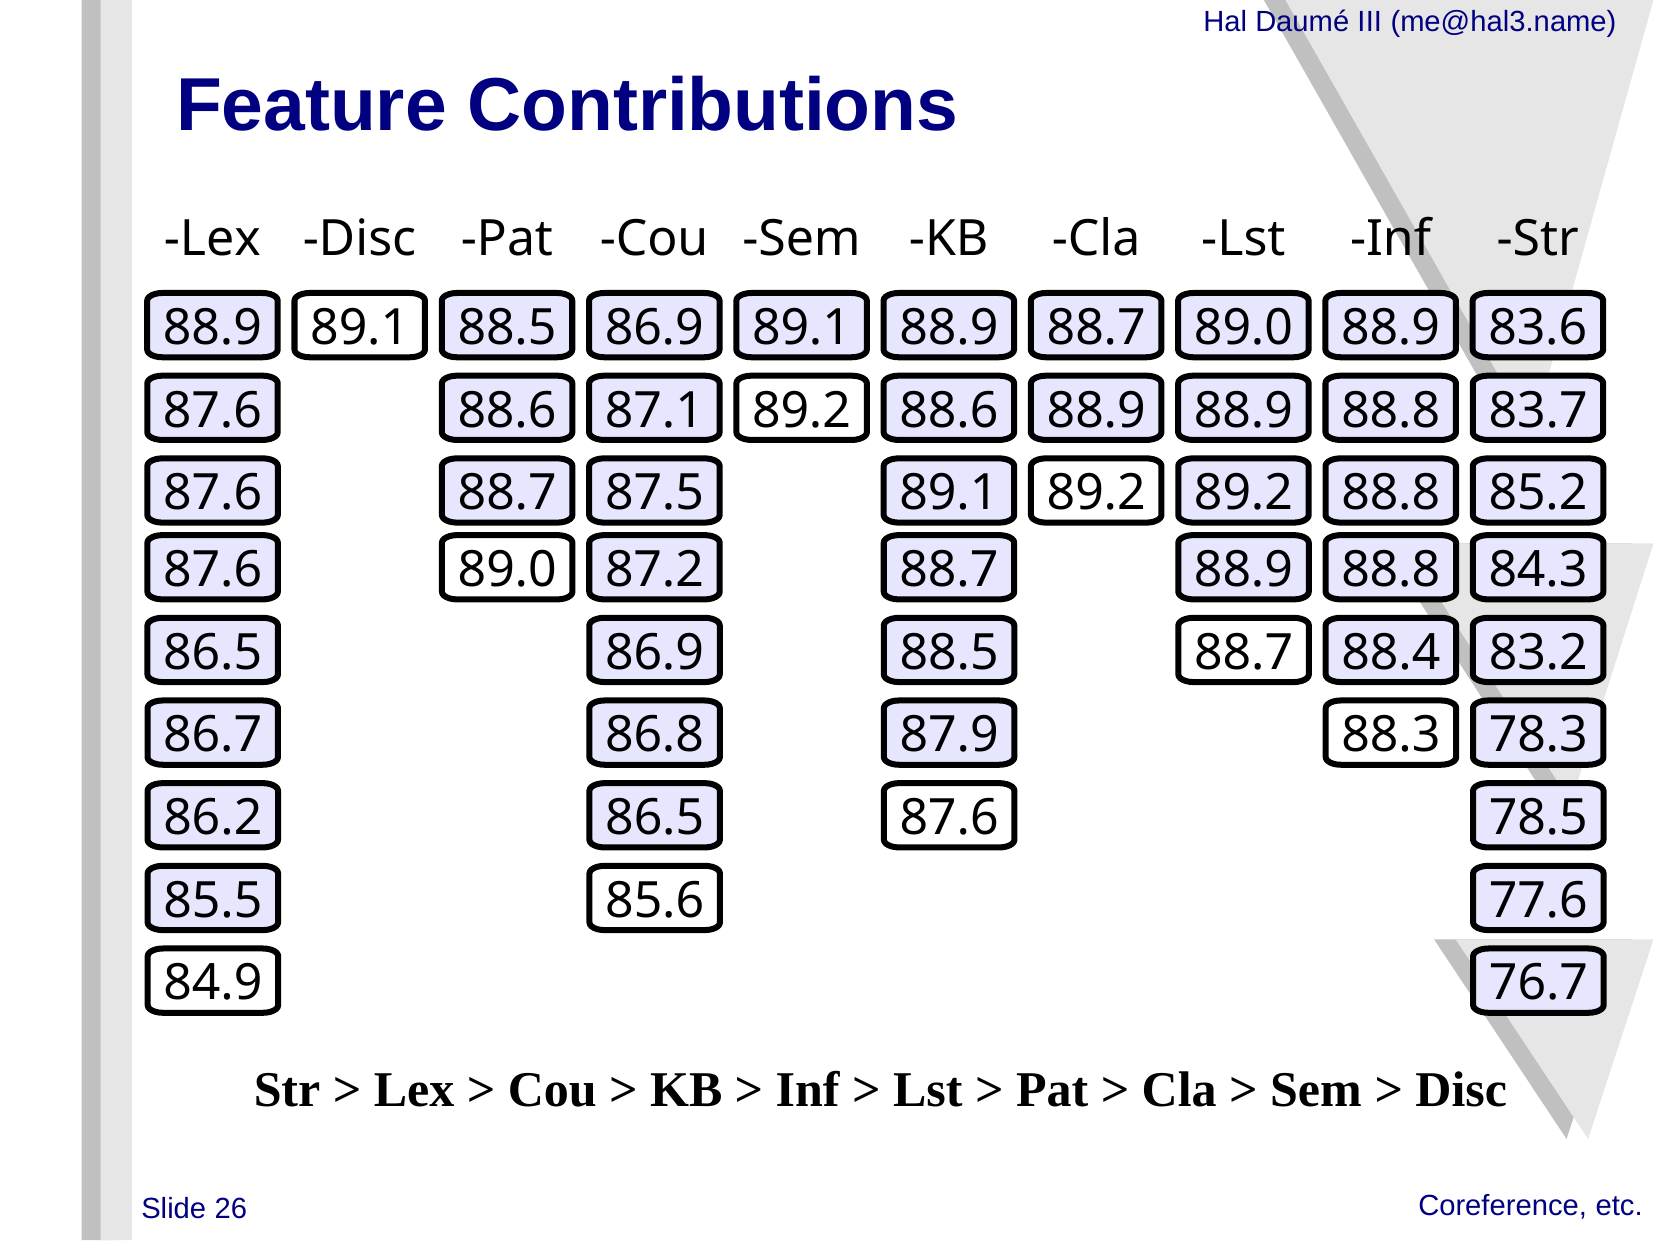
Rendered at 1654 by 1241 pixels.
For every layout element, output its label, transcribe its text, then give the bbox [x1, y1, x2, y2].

text_box 87.6 [147, 375, 278, 440]
text_box 89.0 [1178, 292, 1309, 358]
text_box 88.5 [441, 292, 573, 358]
text_box -Disc [294, 204, 425, 269]
text_box 88.9 [1030, 375, 1162, 440]
text_box 88.6 [441, 375, 573, 440]
text_box -Lex [147, 204, 278, 269]
text_box 89.2 [736, 375, 867, 440]
text_box 83.7 [1472, 375, 1604, 440]
text_box 86.9 [589, 617, 720, 683]
text_box Str > Lex > Cou > KB > Inf > Lst > Pat > Cla > Sem > Disc [170, 1061, 1591, 1118]
text_box 87.9 [883, 700, 1015, 765]
text_box -Pat [441, 204, 573, 269]
text_box 89.1 [883, 458, 1015, 523]
text_box -Inf [1325, 204, 1456, 269]
text_box 86.2 [147, 783, 279, 848]
text_box -Lst [1178, 204, 1309, 269]
text_box 86.8 [589, 700, 720, 765]
text_box 88.4 [1325, 617, 1457, 683]
text_box 89.1 [294, 292, 425, 358]
text_box 84.3 [1472, 535, 1604, 600]
text_box 87.2 [589, 535, 720, 600]
text_box 88.8 [1325, 458, 1457, 523]
text_box 88.6 [883, 375, 1015, 440]
text_box 78.5 [1473, 783, 1604, 848]
text_box 88.9 [1325, 292, 1456, 358]
text_box 85.6 [589, 865, 720, 931]
text_box 77.6 [1473, 865, 1604, 931]
text_box 86.5 [589, 783, 720, 848]
text_box 88.7 [441, 458, 573, 523]
text_box 88.7 [883, 535, 1015, 600]
text_box 87.6 [883, 783, 1015, 848]
text_box 86.7 [147, 700, 278, 765]
text_box 84.9 [147, 948, 279, 1013]
text_box 83.6 [1472, 292, 1604, 358]
text_box 78.3 [1473, 700, 1604, 765]
text_box 87.6 [147, 458, 278, 523]
text_box 88.7 [1030, 292, 1162, 358]
text_box 89.1 [736, 292, 867, 358]
text_box 85.2 [1472, 458, 1604, 523]
text_box 89.2 [1030, 458, 1162, 523]
text_box 83.2 [1472, 617, 1604, 683]
text_box 88.8 [1325, 375, 1456, 440]
text_box 87.1 [589, 375, 720, 440]
text_box 85.5 [147, 865, 279, 931]
text_box 88.9 [1178, 535, 1309, 600]
text_box 88.9 [147, 292, 278, 358]
text_box 87.6 [147, 535, 278, 600]
text_box 89.2 [1178, 458, 1309, 523]
text_box 86.5 [147, 617, 278, 683]
text_box 89.0 [441, 535, 573, 600]
text_box 88.3 [1325, 700, 1457, 765]
text_box 88.7 [1178, 617, 1309, 683]
text_box 88.8 [1325, 535, 1457, 600]
text_box 88.5 [883, 617, 1015, 683]
text_box 88.9 [1178, 375, 1309, 440]
text_box -Str [1472, 204, 1604, 269]
text_box 86.9 [589, 292, 720, 358]
text_box 87.5 [589, 458, 720, 523]
text_box -Cou [589, 204, 720, 269]
text_box -KB [883, 204, 1014, 269]
text_box -Sem [736, 204, 867, 269]
text_box 88.9 [883, 292, 1015, 358]
text_box 76.7 [1473, 948, 1604, 1013]
title Feature Contributions [176, 44, 1509, 166]
text_box -Cla [1030, 204, 1162, 269]
